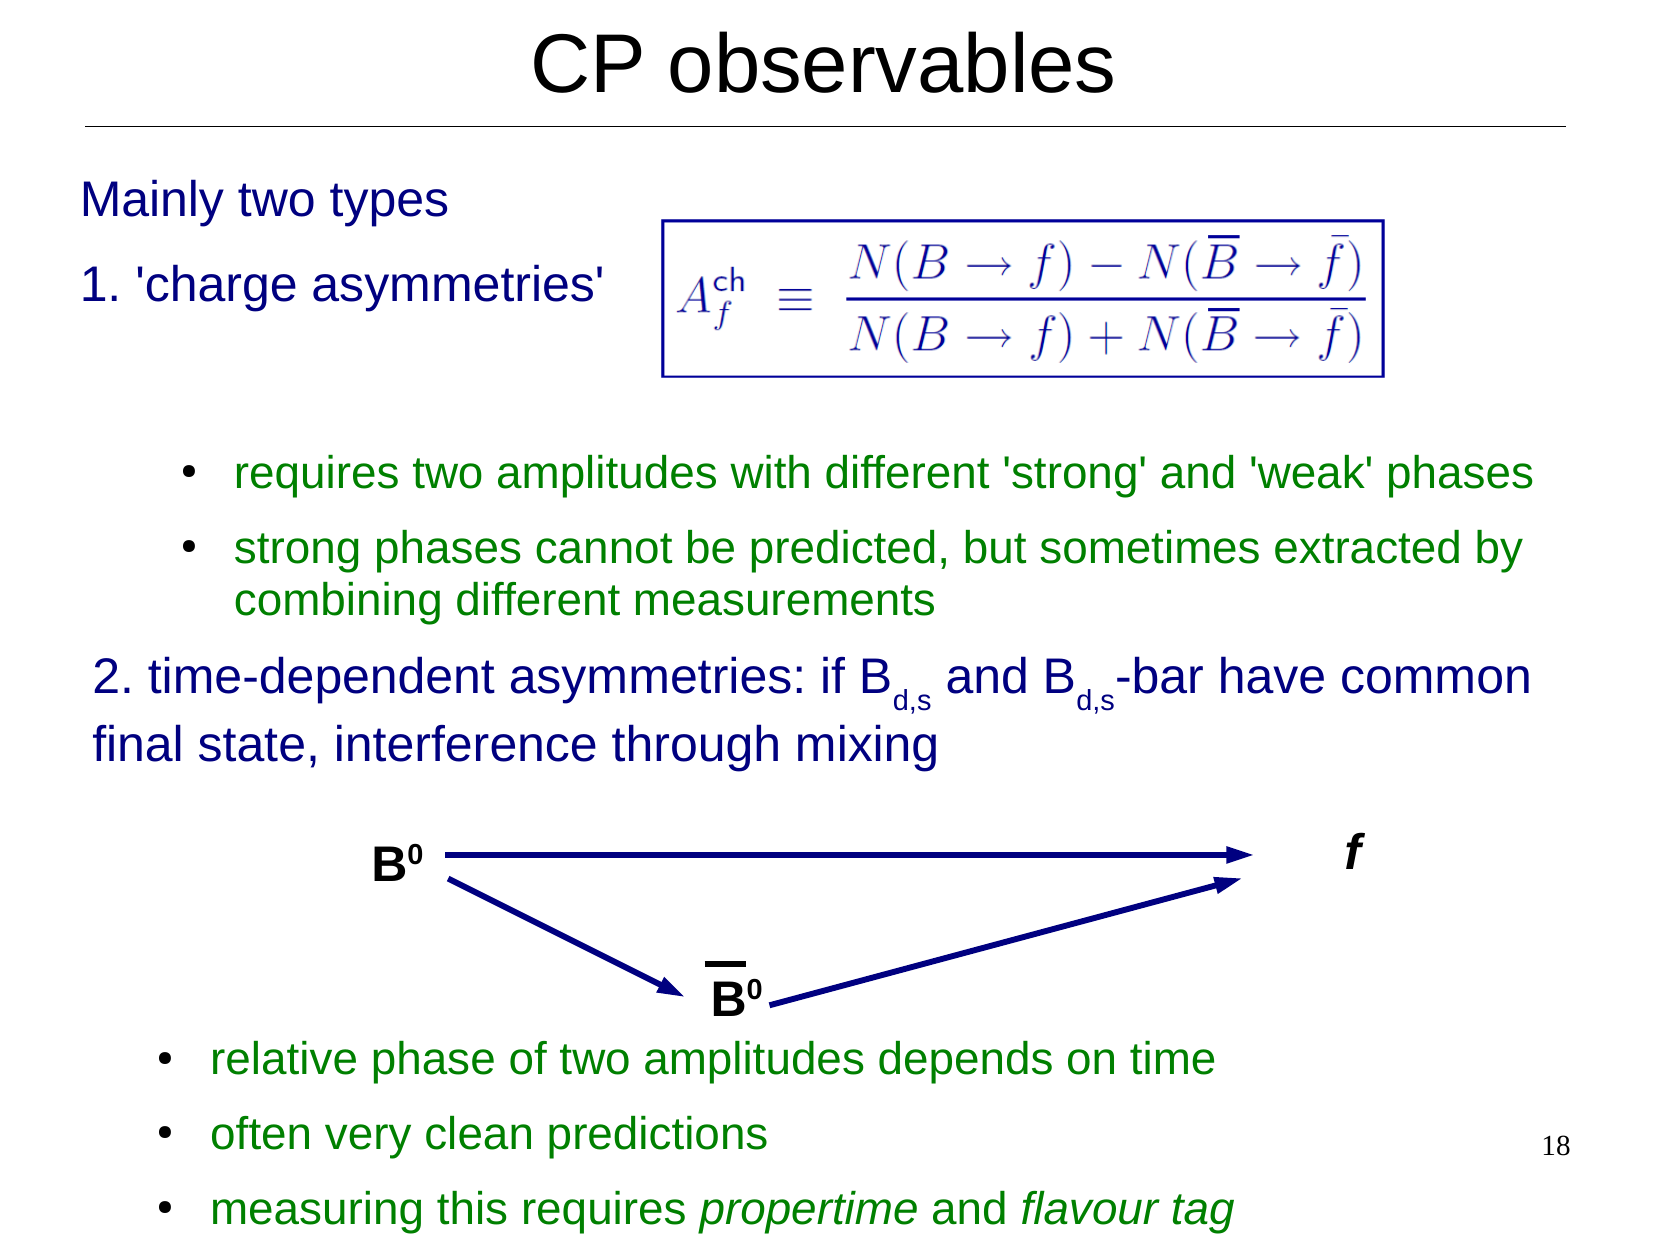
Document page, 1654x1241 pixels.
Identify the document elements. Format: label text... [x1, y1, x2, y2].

text_box f [1329, 816, 1377, 888]
text_box B0 [695, 964, 778, 1035]
list relative phase of two amplitudes depends on time often very clean predictions measuring this requires propertime and flavour tag [68, 1033, 1557, 1235]
picture [656, 214, 1390, 383]
list requires two amplitudes with different 'strong' and 'weak' phases strong phases cannot be predicted, but sometimes extracted by combining different measurements 2. time-dependent asymmetries: if Bd,s and Bd,s-bar have common final state, interference through mixing [92, 447, 1581, 773]
title CP observables [79, 5, 1568, 121]
text_box B0 [356, 828, 439, 899]
list Mainly two types 1. 'charge asymmetries' [79, 170, 1568, 1047]
